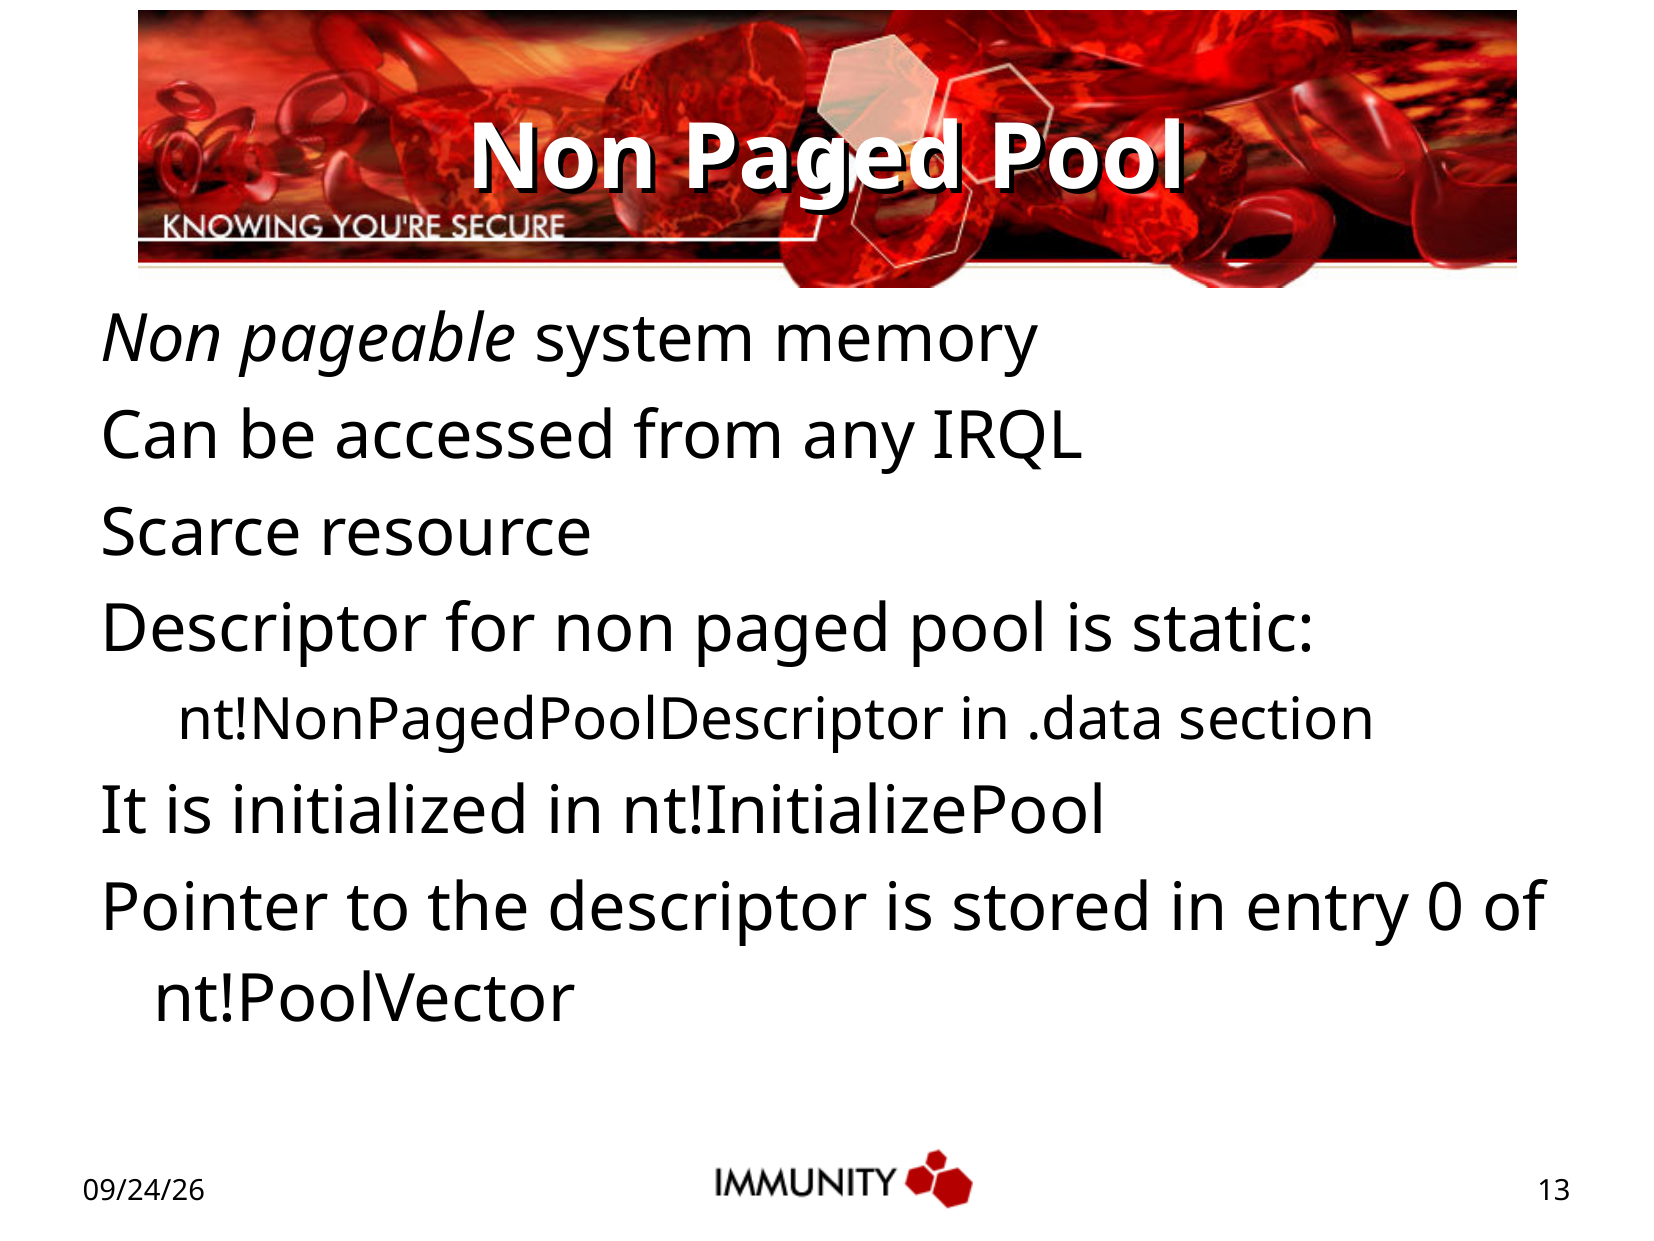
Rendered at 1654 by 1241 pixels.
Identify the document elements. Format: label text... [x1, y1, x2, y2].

picture [694, 1130, 984, 1235]
title Non Paged Pool [82, 56, 1571, 250]
list Non pageable system memory Can be accessed from any IRQL Scarce resource Descriptor for non paged pool is static: nt!NonPagedPoolDescriptor in .data section It is initialized in nt!InitializePool Pointer to the descriptor is stored in entry 0 of nt!PoolVector [82, 290, 1571, 1094]
picture [138, 250, 1517, 288]
picture [138, 10, 1517, 56]
